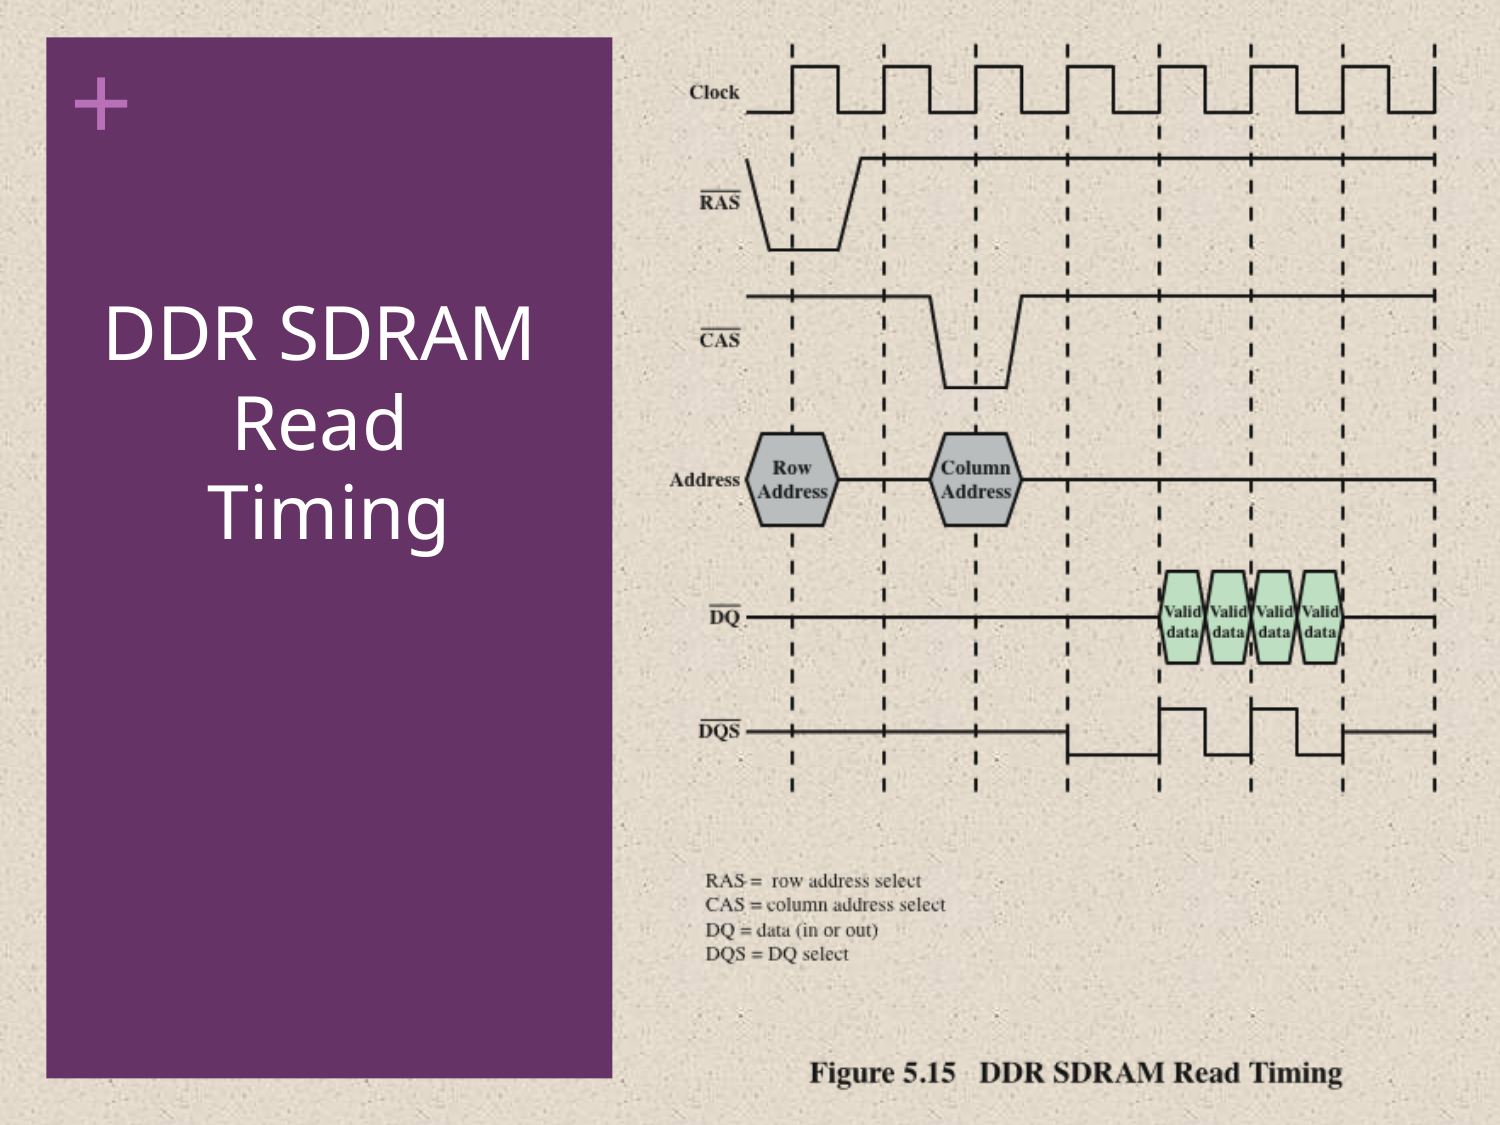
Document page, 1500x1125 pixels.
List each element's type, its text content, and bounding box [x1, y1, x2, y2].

picture [0, 0, 1500, 1125]
title DDR SDRAM Read Timing [62, 162, 597, 563]
